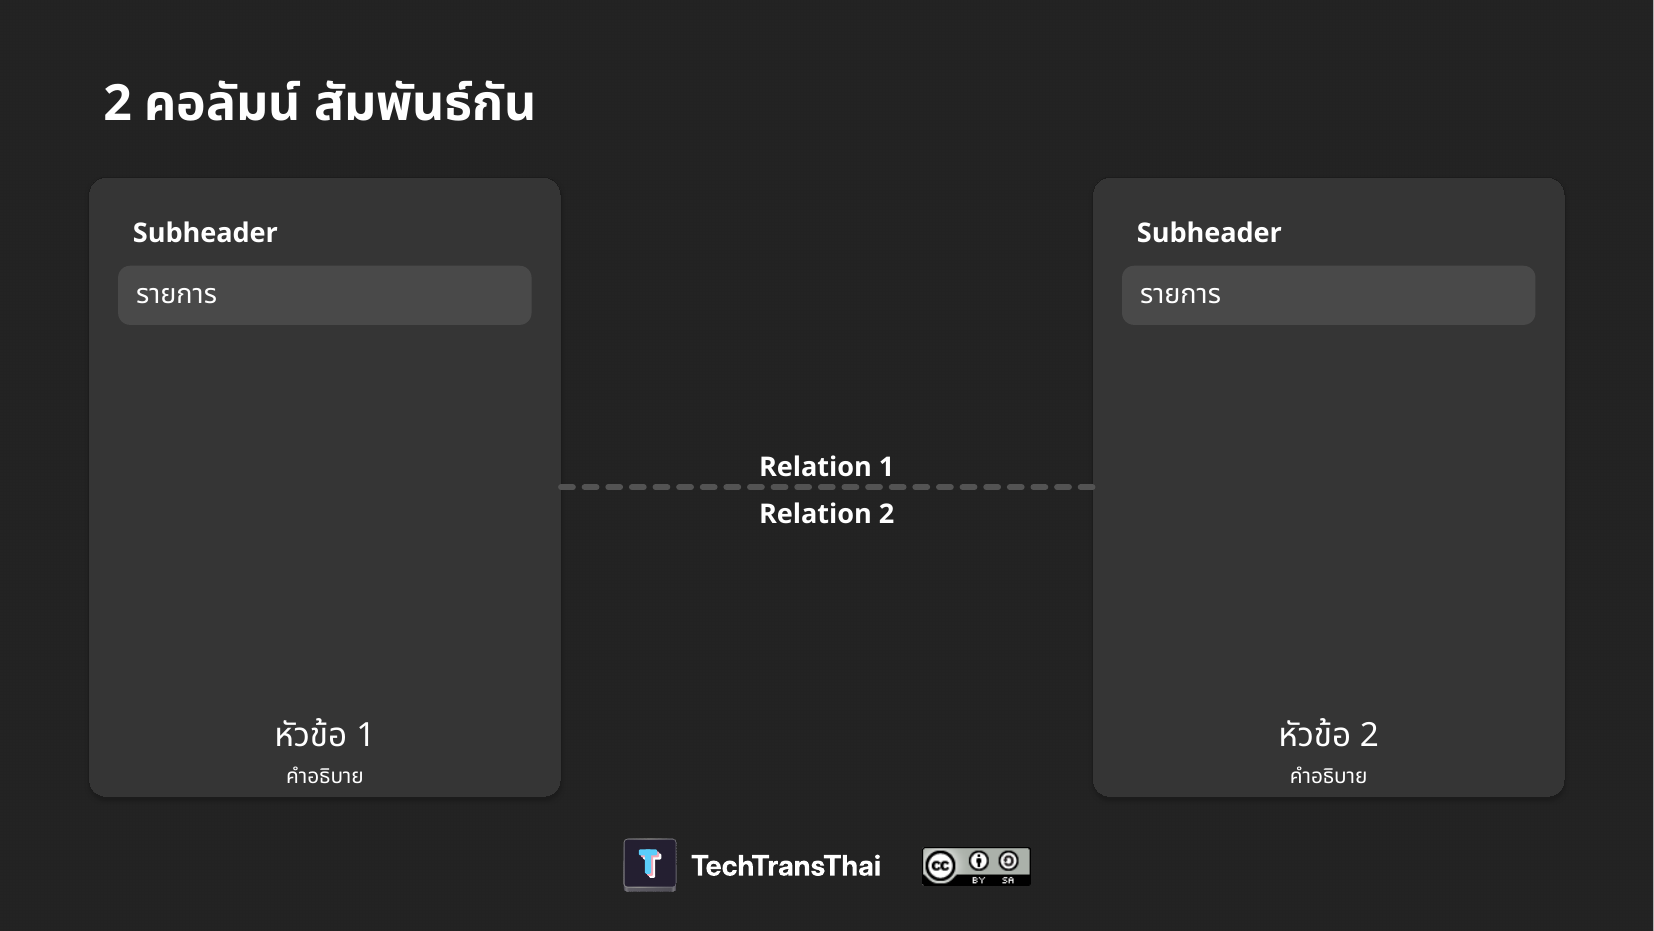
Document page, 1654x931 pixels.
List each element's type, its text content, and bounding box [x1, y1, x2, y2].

text_box รายการ [1122, 265, 1536, 325]
text_box 2 คอลัมน์ สัมพันธ์กัน [88, 59, 1211, 262]
text_box Relation 2 [561, 487, 1093, 535]
text_box รายการ [118, 265, 532, 325]
text_box หัวข้อ 2 คำอธิบาย [1092, 177, 1566, 798]
text_box หัวข้อ 1 คำอธิบาย [88, 177, 562, 798]
text_box Subheader [118, 206, 532, 254]
text_box Relation 1 [561, 440, 1093, 487]
text_box Subheader [1122, 206, 1536, 254]
picture [0, 0, 1654, 931]
